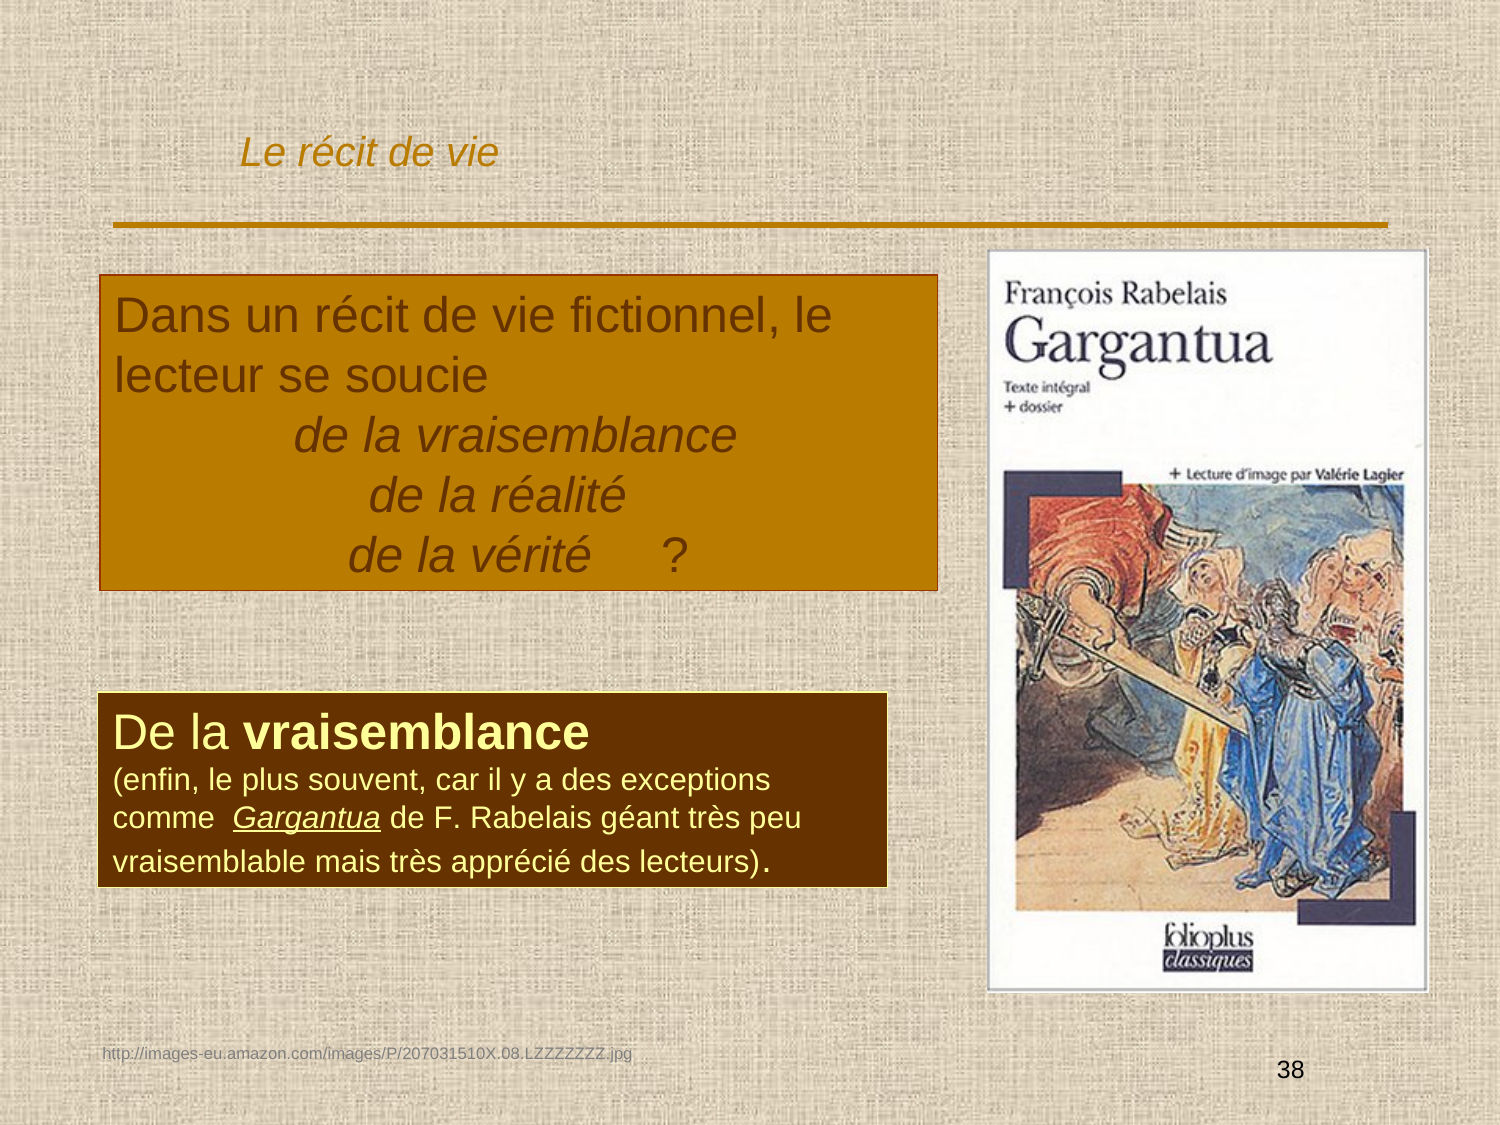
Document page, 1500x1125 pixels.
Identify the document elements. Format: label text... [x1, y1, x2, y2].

text_box De la vraisemblance (enfin, le plus souvent, car il y a des exceptions comme Gargantua de F. Rabelais géant très peu vraisemblable mais très apprécié des lecteurs). [97, 691, 888, 888]
text_box Le récit de vie [224, 116, 515, 183]
picture [0, 0, 1500, 1125]
text_box Dans un récit de vie fictionnel, le lecteur se soucie de la vraisemblance de la réalité de la vérité ? [99, 274, 938, 591]
text_box http://images-eu.amazon.com/images/P/207031510X.08.LZZZZZZZ.jpg [87, 1035, 813, 1071]
